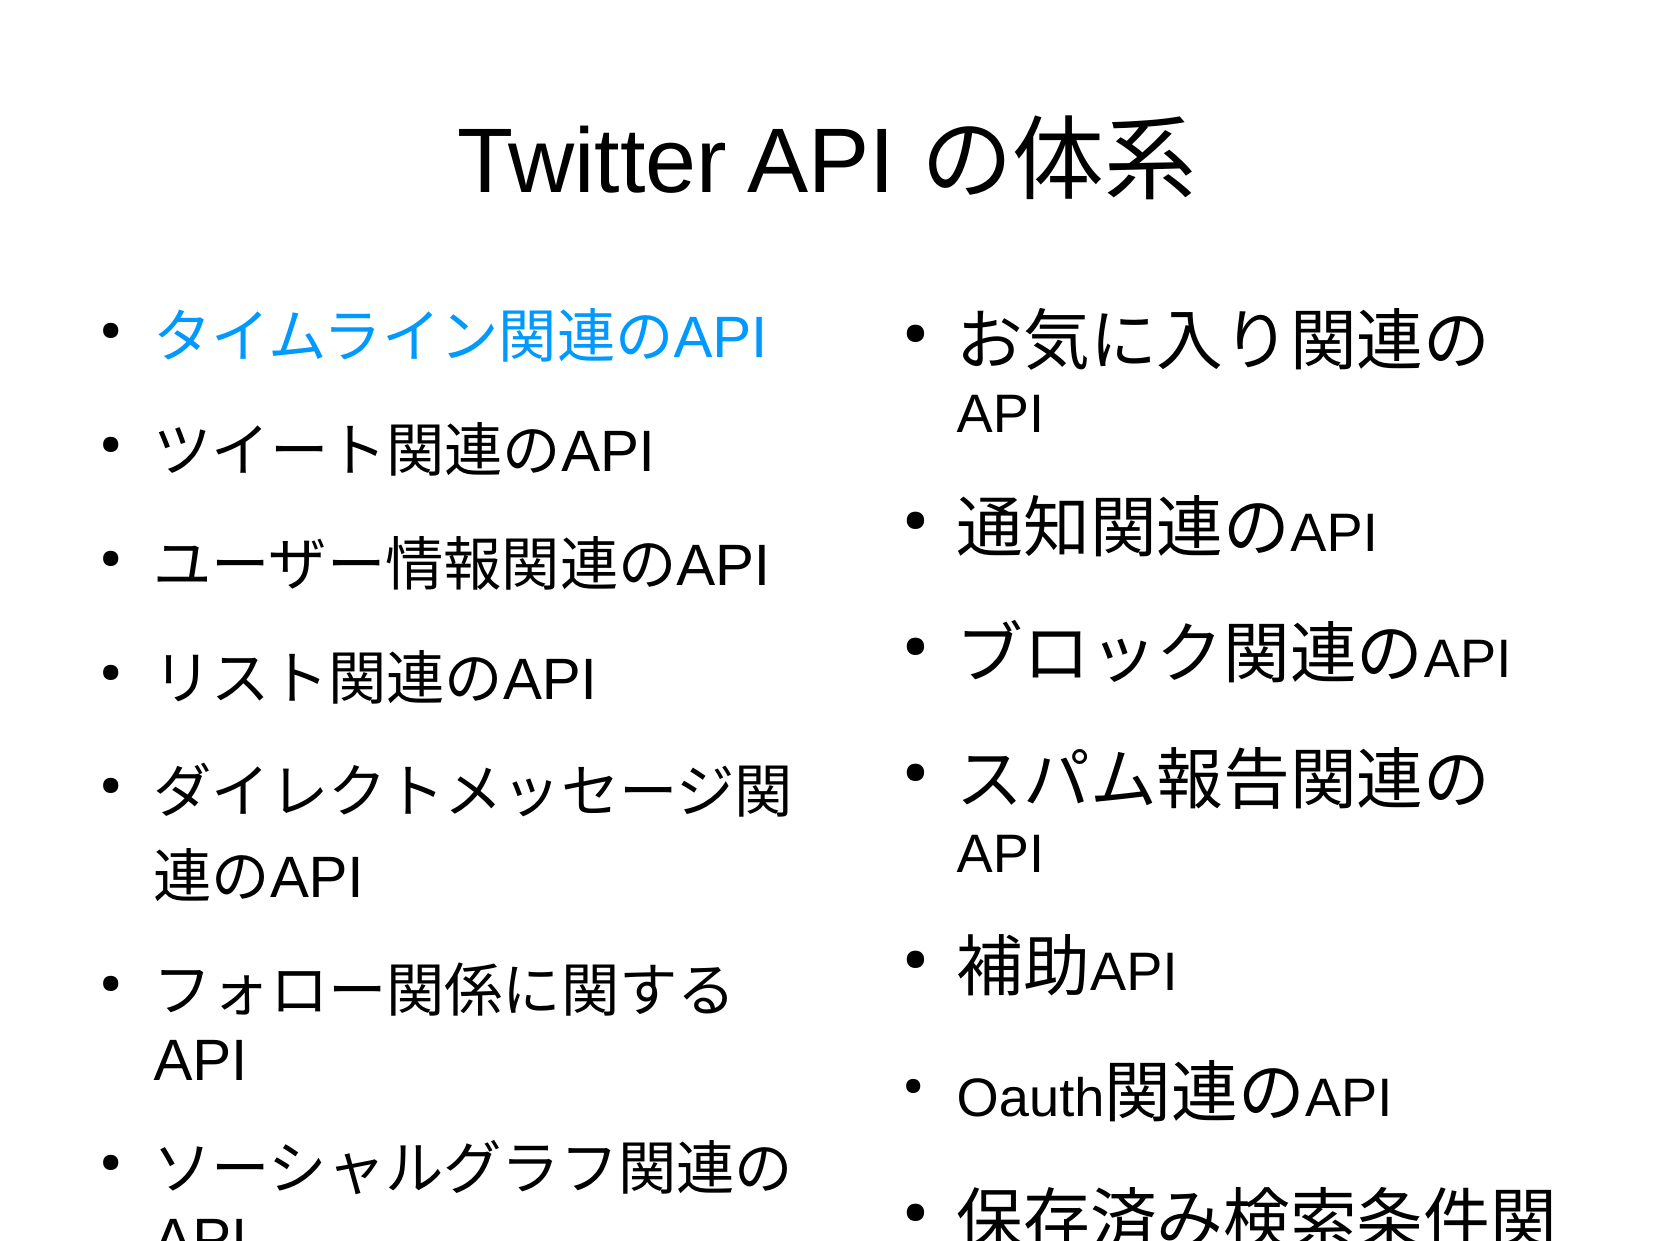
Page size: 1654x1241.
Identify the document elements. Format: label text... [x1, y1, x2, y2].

list タイムライン関連のAPI ツイート関連のAPI ユーザー情報関連のAPI リスト関連のAPI ダイレクトメッセージ関連のAPI フォロー関係に関するAPI ソーシャルグラフ関連のAPI アカウント作成のAPI [82, 290, 809, 1136]
title Twitter API の体系 [82, 49, 1571, 257]
list お気に入り関連のAPI 通知関連のAPI ブロック関連のAPI スパム報告関連のAPI 補助API Oauth関連のAPI 保存済み検索条件関連のAPI 地域情報関連のAPI 位置情報関連のAPI [885, 197, 1572, 1211]
